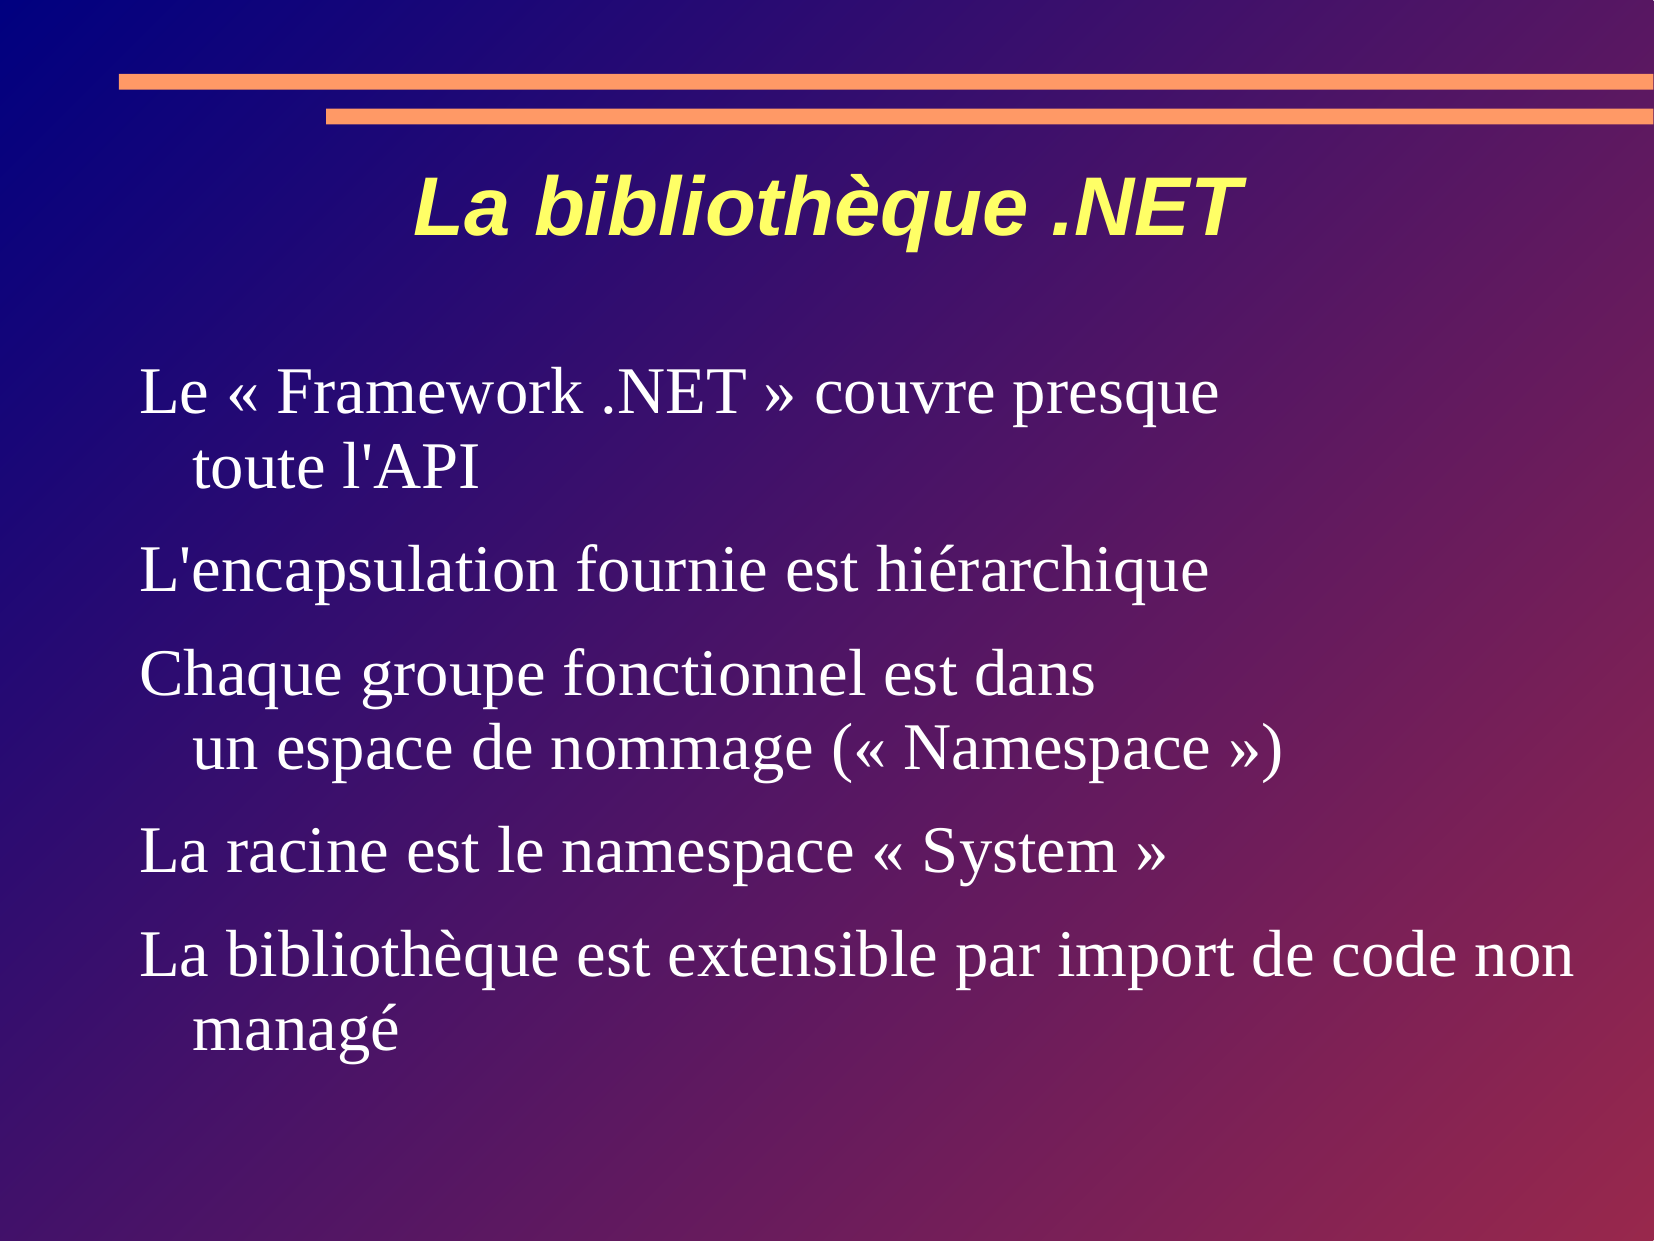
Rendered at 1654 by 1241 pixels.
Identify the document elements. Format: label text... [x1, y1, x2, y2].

title La bibliothèque .NET [121, 102, 1534, 311]
list Le « Framework .NET » couvre presque toute l'API L'encapsulation fournie est hiérarchique Chaque groupe fonctionnel est dans un espace de nommage (« Namespace ») La racine est le namespace « System » La bibliothèque est extensible par import de code non managé [121, 354, 1584, 1066]
